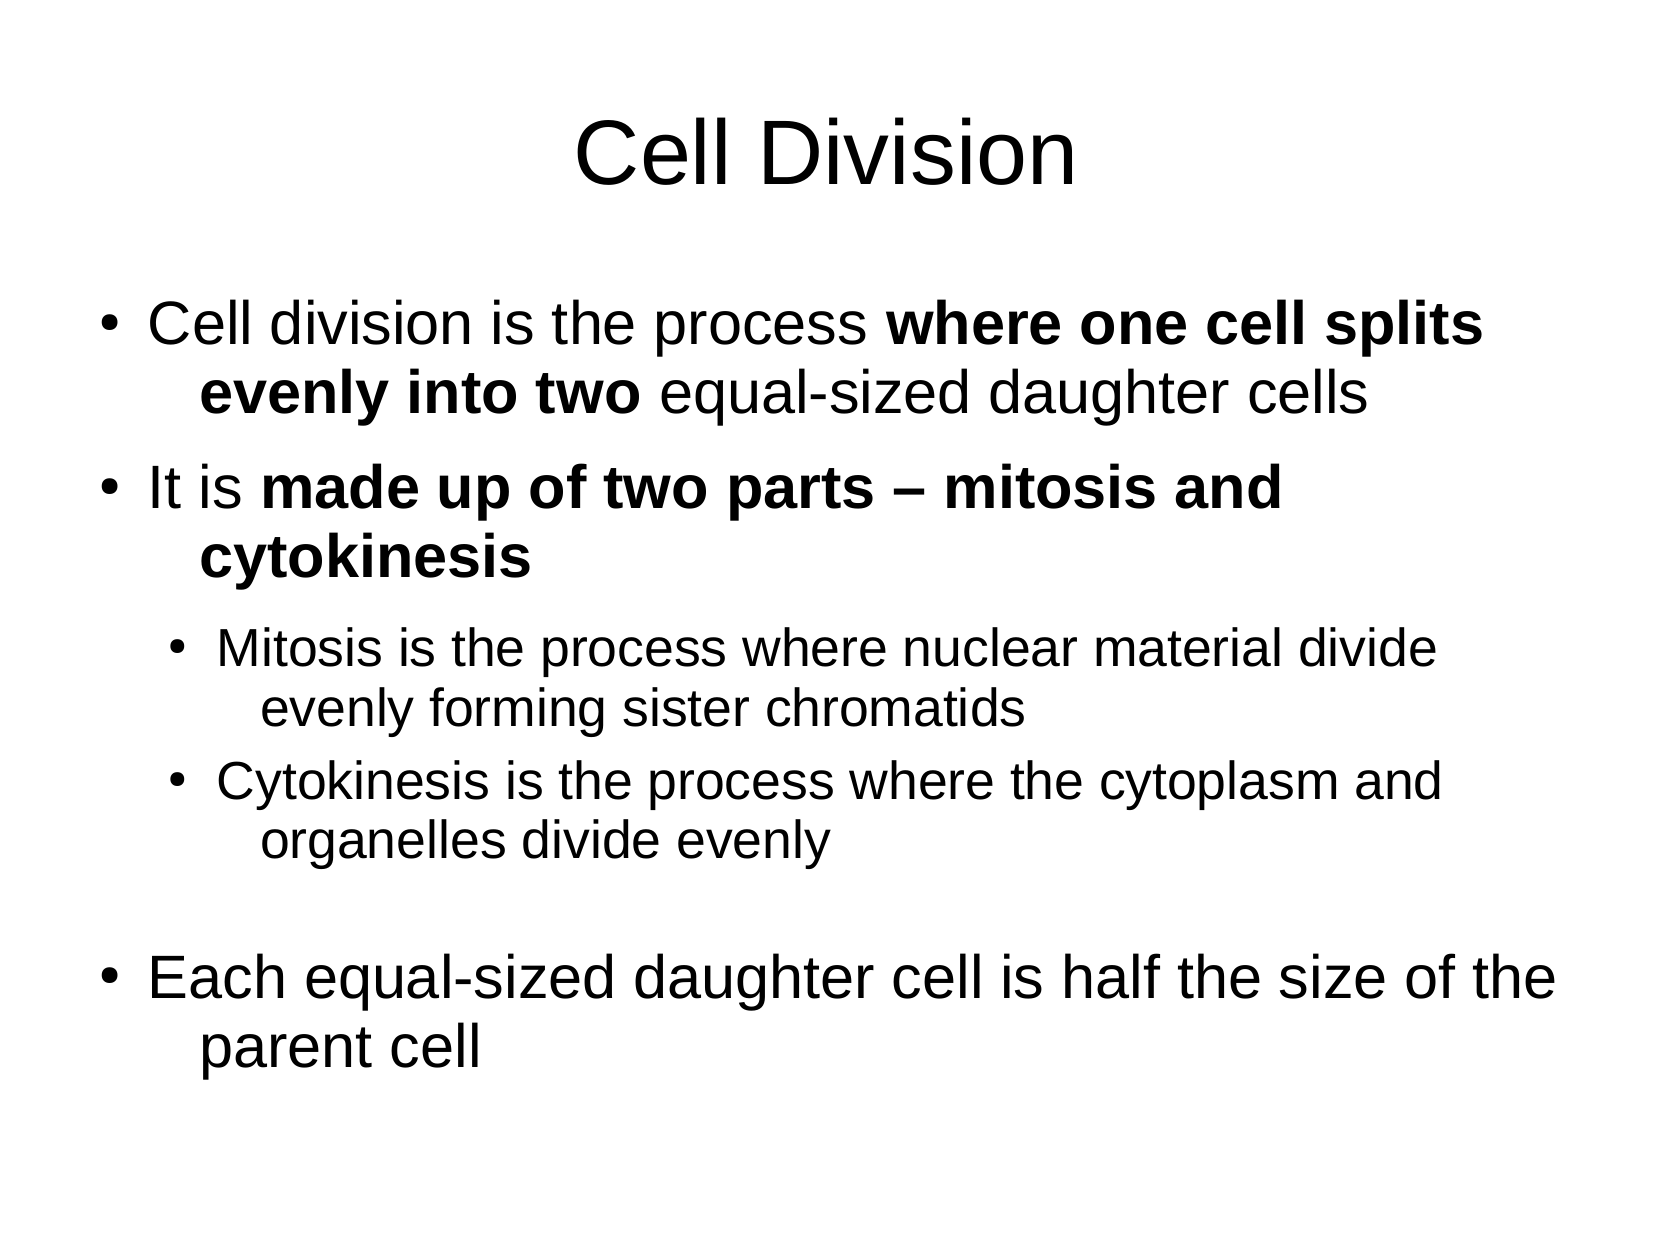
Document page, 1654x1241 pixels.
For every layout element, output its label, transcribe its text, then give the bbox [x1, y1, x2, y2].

list Cell division is the process where one cell splits evenly into two equal-sized daughter cells It is made up of two parts – mitosis and cytokinesis Mitosis is the process where nuclear material divide evenly forming sister chromatids Cytokinesis is the process where the cytoplasm and organelles divide evenly Each equal-sized daughter cell is half the size of the parent cell [82, 289, 1571, 1094]
title Cell Division [82, 49, 1571, 257]
